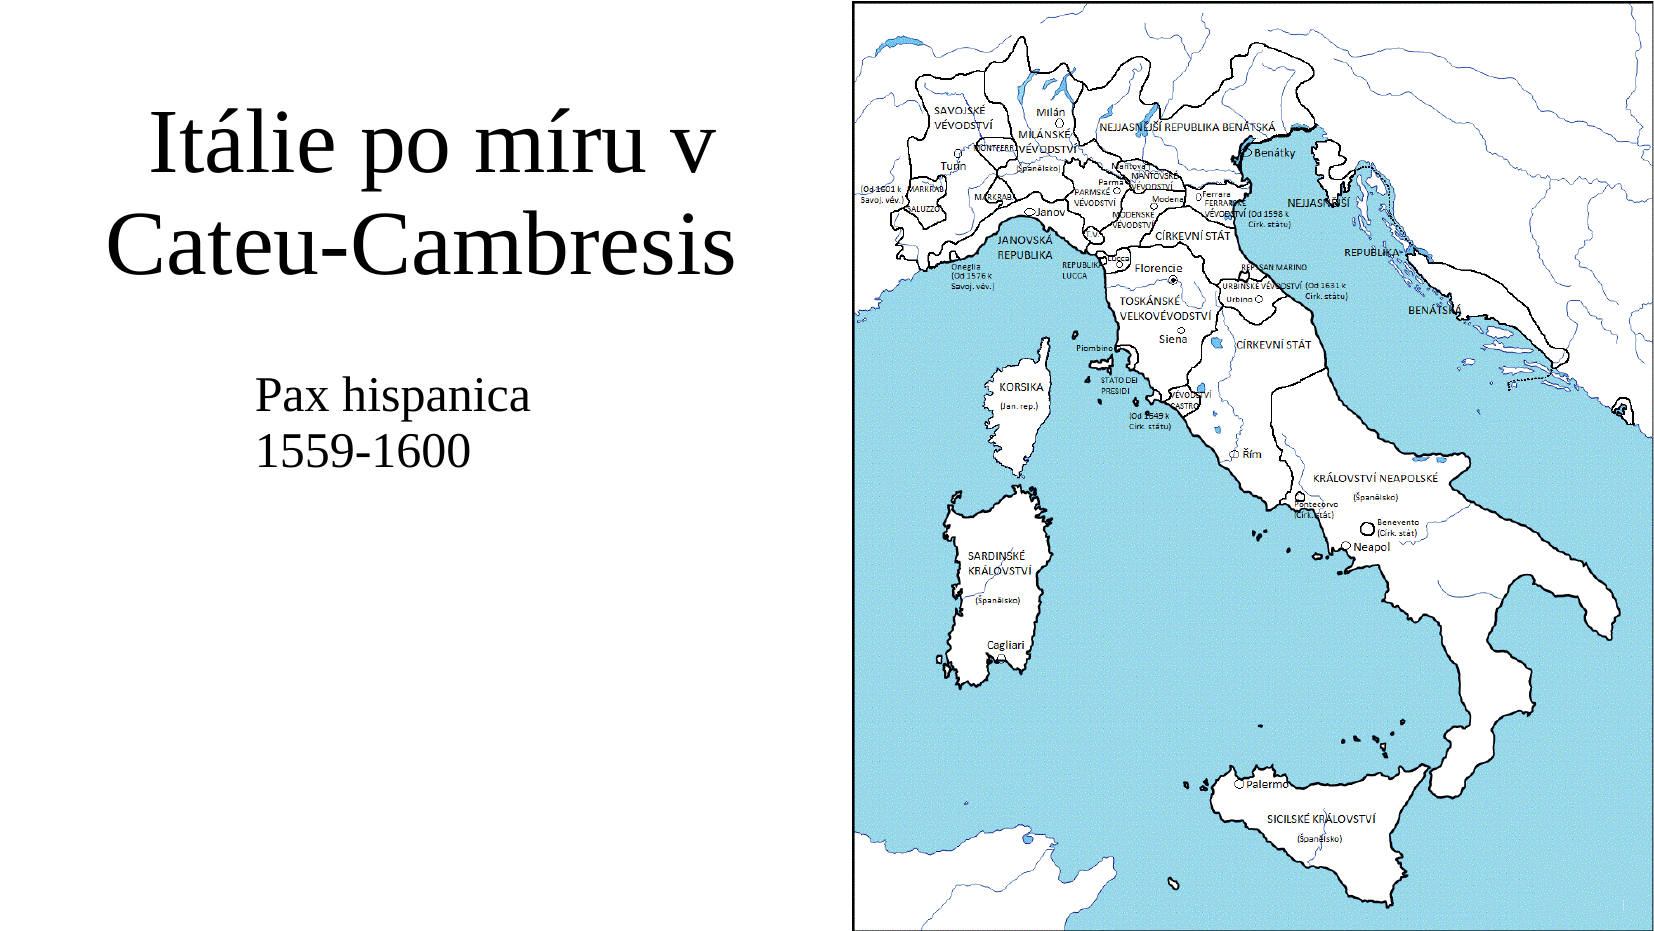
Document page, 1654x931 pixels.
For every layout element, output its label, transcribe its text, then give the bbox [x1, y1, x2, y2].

picture [852, 1, 1654, 931]
text_box Pax hispanica 1559-1600 [240, 360, 646, 496]
title Itálie po míru v Cateu-Cambresis [41, 9, 826, 376]
